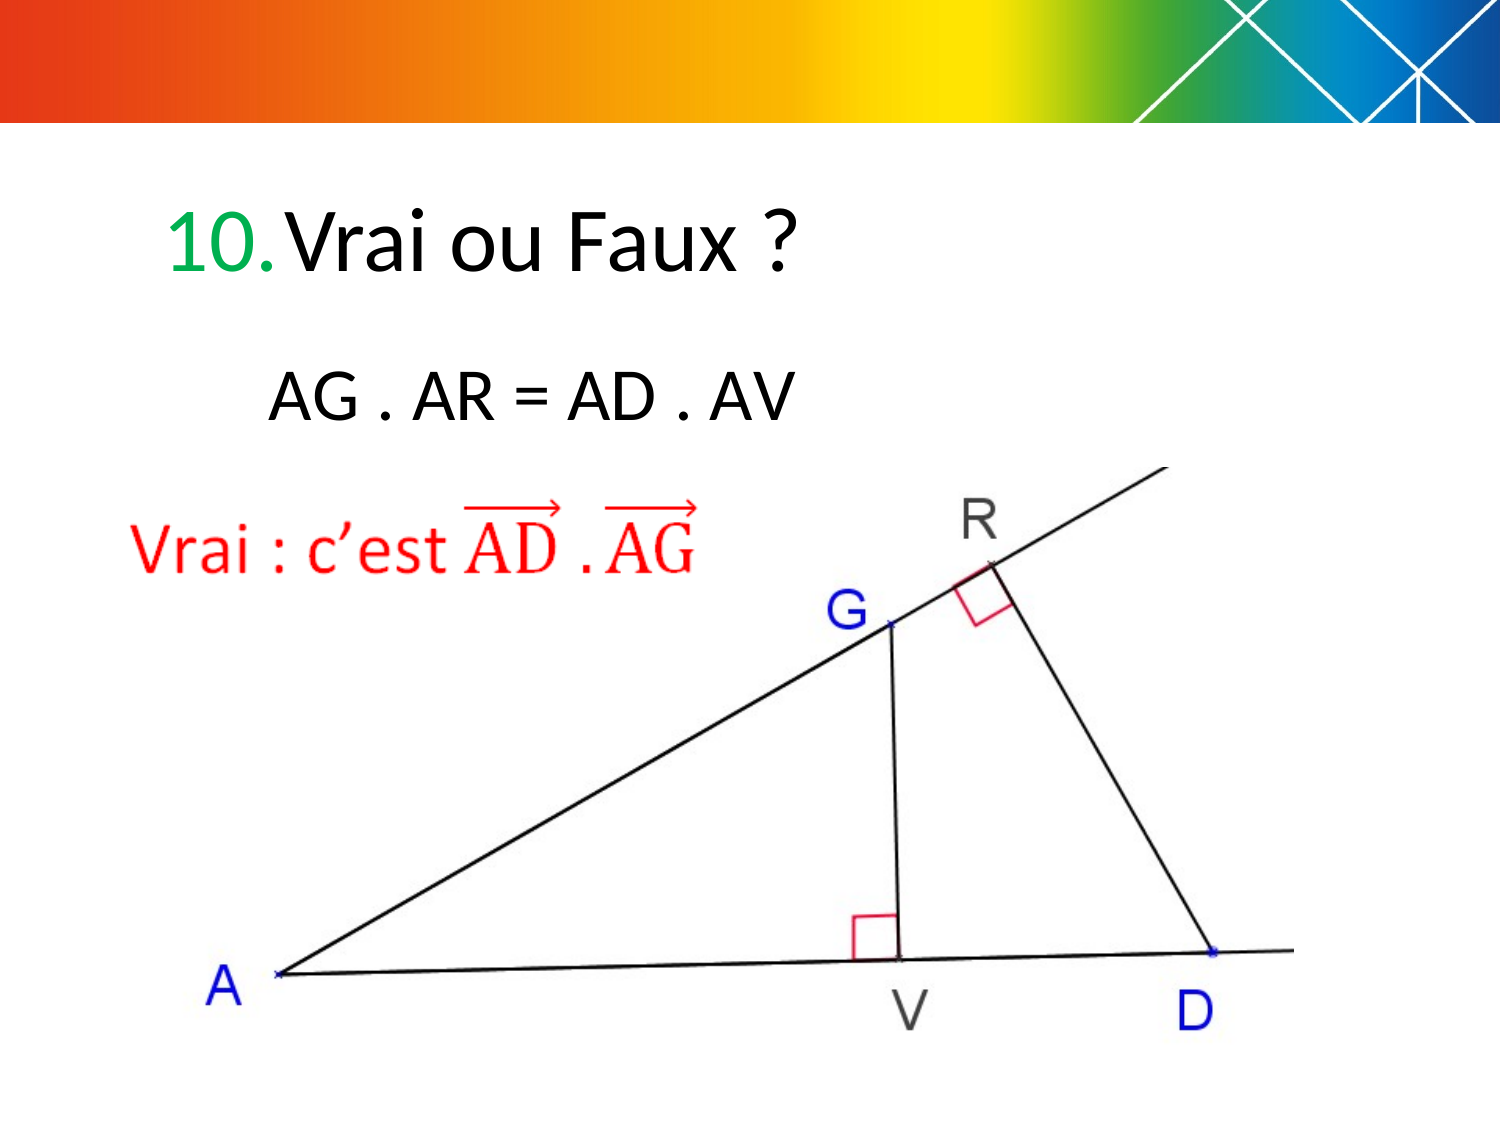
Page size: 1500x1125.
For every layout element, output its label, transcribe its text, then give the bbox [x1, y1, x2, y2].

picture [1340, 0, 1500, 123]
picture [0, 0, 1359, 123]
picture [123, 467, 1294, 1068]
text_box AG . AR = AD . AV [253, 337, 892, 444]
title Vrai ou Faux ? [147, 163, 1426, 305]
